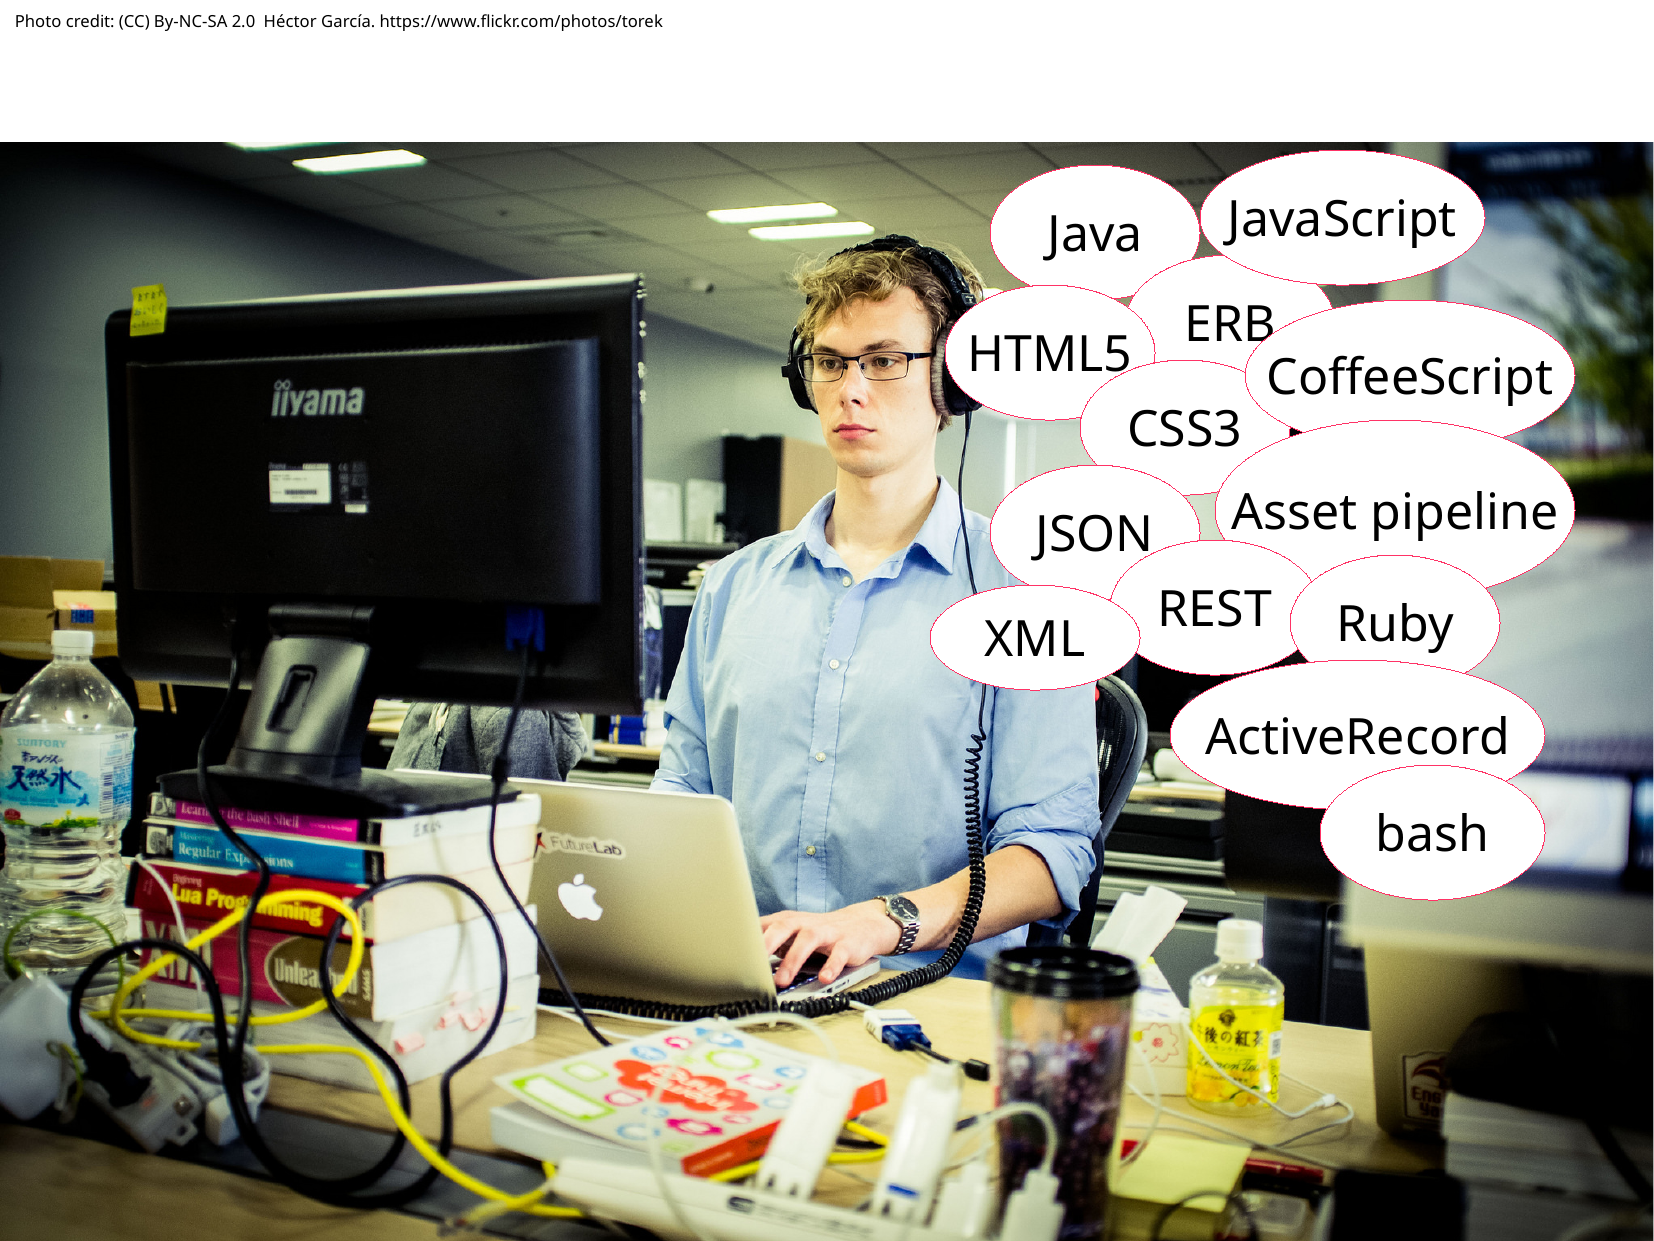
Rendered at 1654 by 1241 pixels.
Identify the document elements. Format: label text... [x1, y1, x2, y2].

text_box CoffeeScript [1245, 300, 1576, 437]
text_box bash [1320, 765, 1546, 901]
text_box Java [990, 165, 1201, 299]
text_box REST [1110, 540, 1312, 676]
text_box XML [930, 585, 1141, 691]
text_box ERB [1252, 309, 1267, 320]
text_box Asset pipeline [1215, 420, 1576, 588]
text_box JavaScript [1200, 150, 1486, 286]
picture [0, 142, 1654, 1241]
text_box ERB [1128, 255, 1333, 371]
text_box Photo credit: (CC) By-NC-SA 2.0 Héctor García. https://www.flickr.com/photos/torek [0, 1, 659, 76]
text_box ERB [1252, 324, 1268, 337]
text_box CSS3 [1080, 360, 1291, 496]
text_box ActiveRecord [1170, 660, 1546, 809]
text_box Ruby [1290, 555, 1501, 673]
text_box JSON [990, 465, 1201, 600]
text_box HTML5 [945, 285, 1156, 421]
